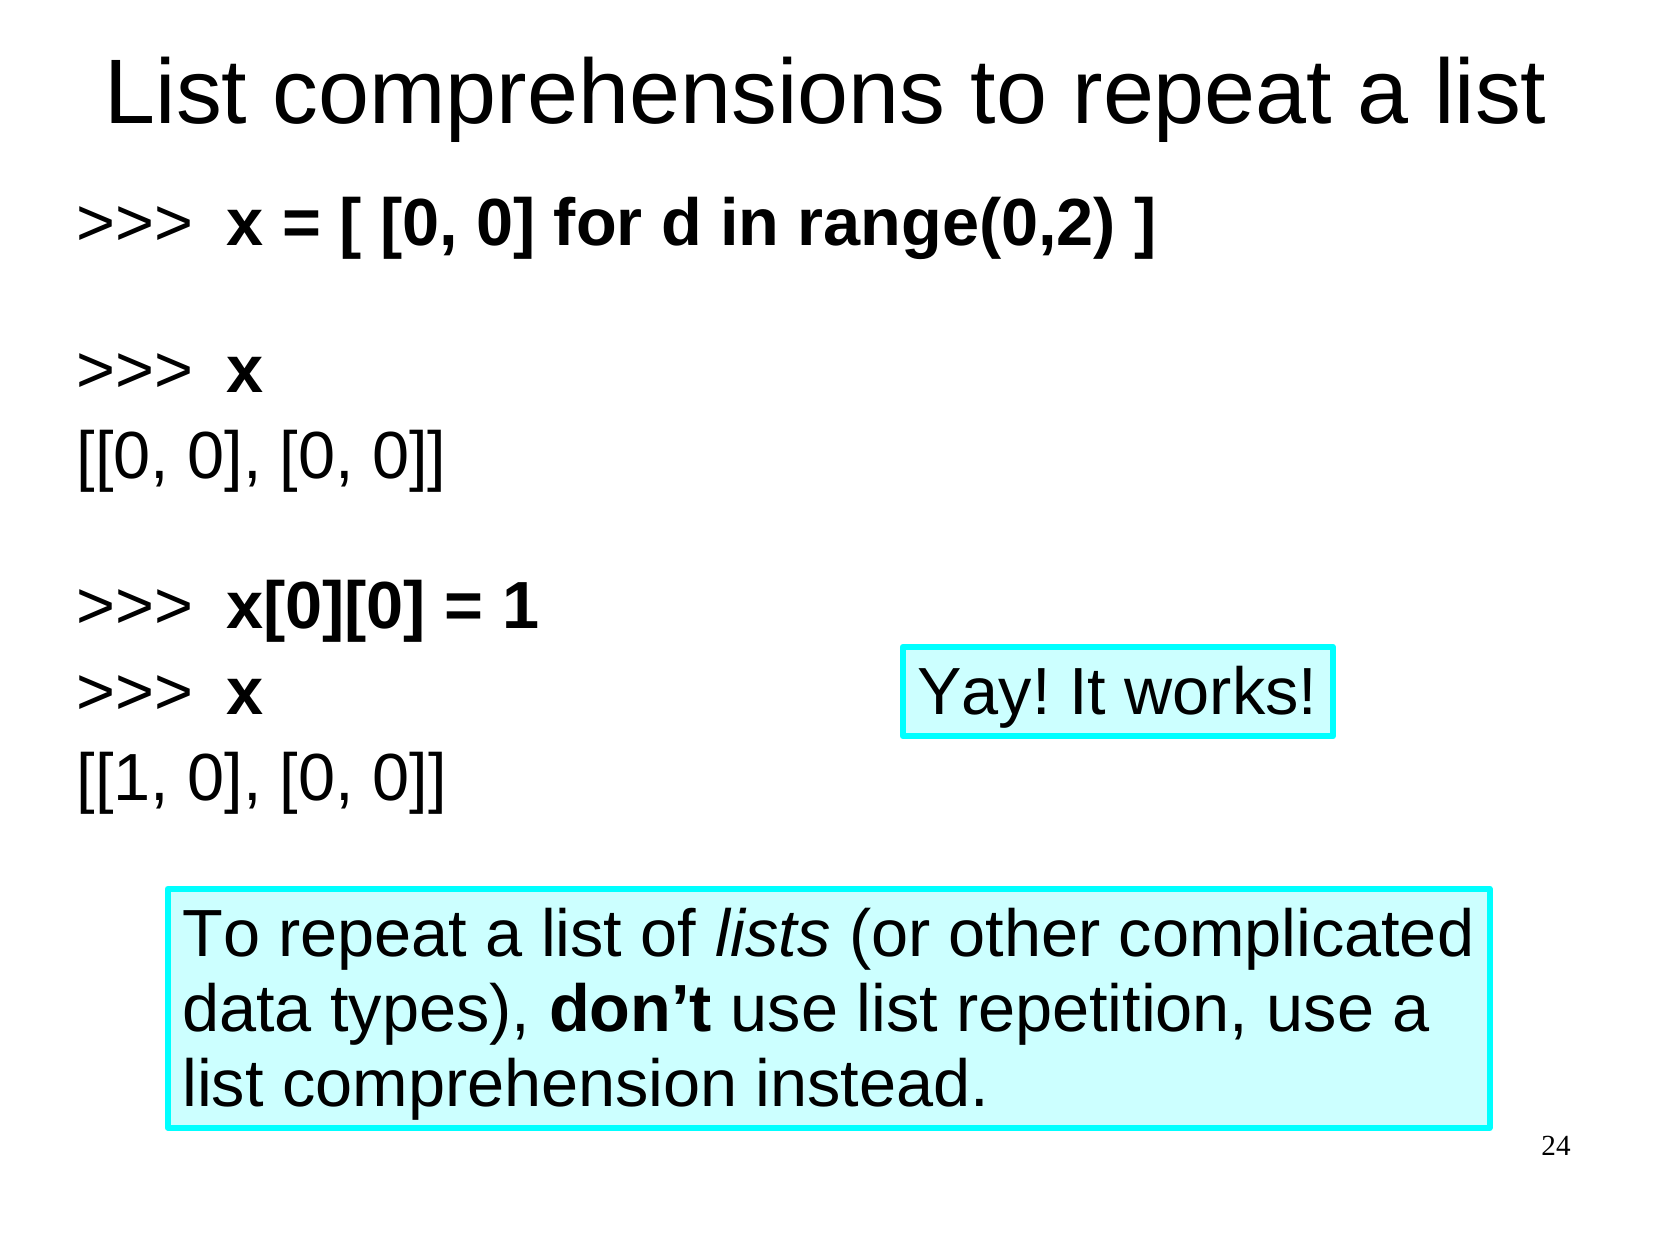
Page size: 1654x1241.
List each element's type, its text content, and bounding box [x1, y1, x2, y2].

text_box x [226, 326, 264, 407]
text_box List comprehensions to repeat a list [86, 29, 1567, 154]
text_box Yay! It works! [902, 646, 1333, 737]
text_box x[0][0] = 1 [226, 562, 540, 650]
text_box >>> [59, 174, 208, 270]
text_box x [226, 648, 264, 729]
text_box [[1, 0], [0, 0]] [59, 729, 465, 825]
text_box To repeat a list of lists (or other complicated data types), don’t use list repetition, use a list comprehension instead. [167, 888, 1490, 1128]
text_box >>> [59, 558, 212, 643]
text_box >>> [59, 321, 212, 407]
text_box >>> [59, 643, 212, 729]
text_box x = [ [0, 0] for d in range(0,2) ] [208, 174, 1177, 270]
text_box [[0, 0], [0, 0]] [59, 407, 465, 503]
